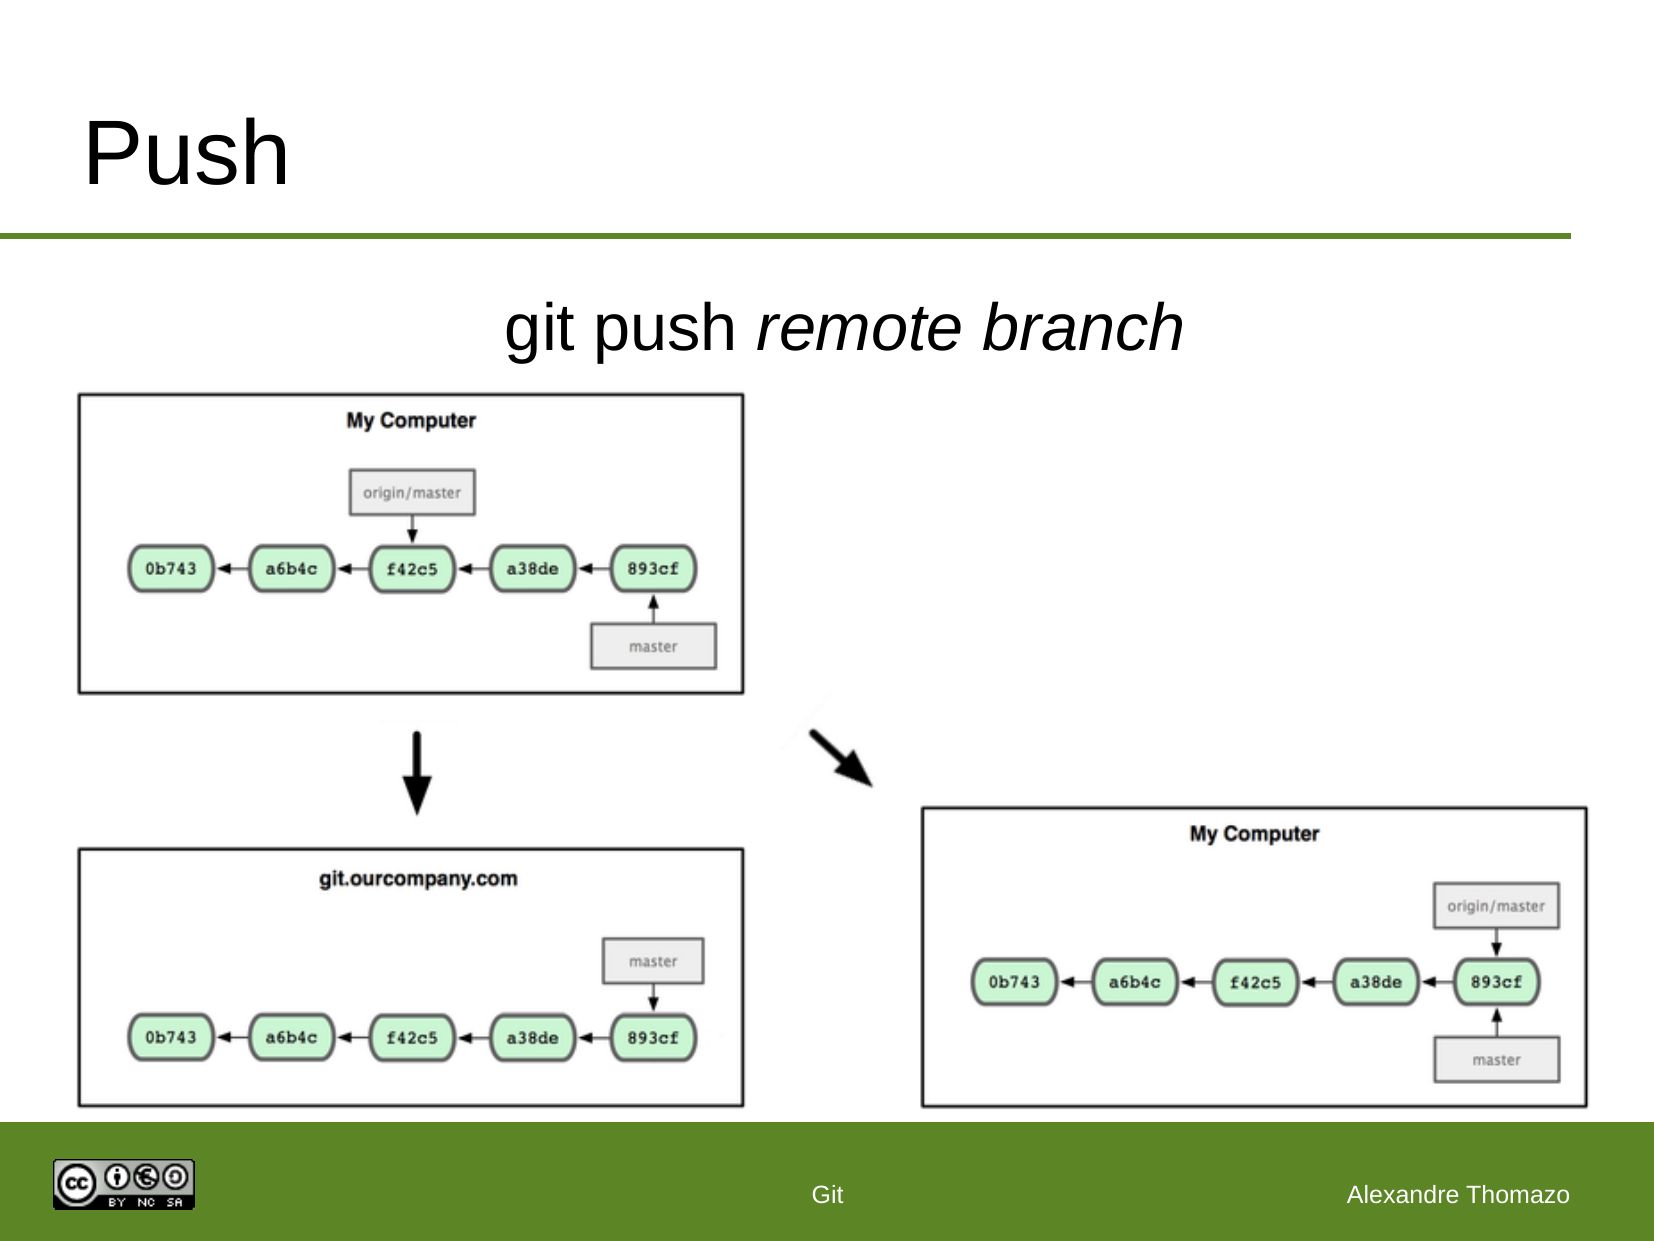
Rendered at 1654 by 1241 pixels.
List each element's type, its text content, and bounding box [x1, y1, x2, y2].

picture [74, 389, 1595, 1112]
list git push remote branch [82, 290, 1538, 389]
picture [53, 1159, 195, 1210]
title Push [82, 49, 1571, 257]
